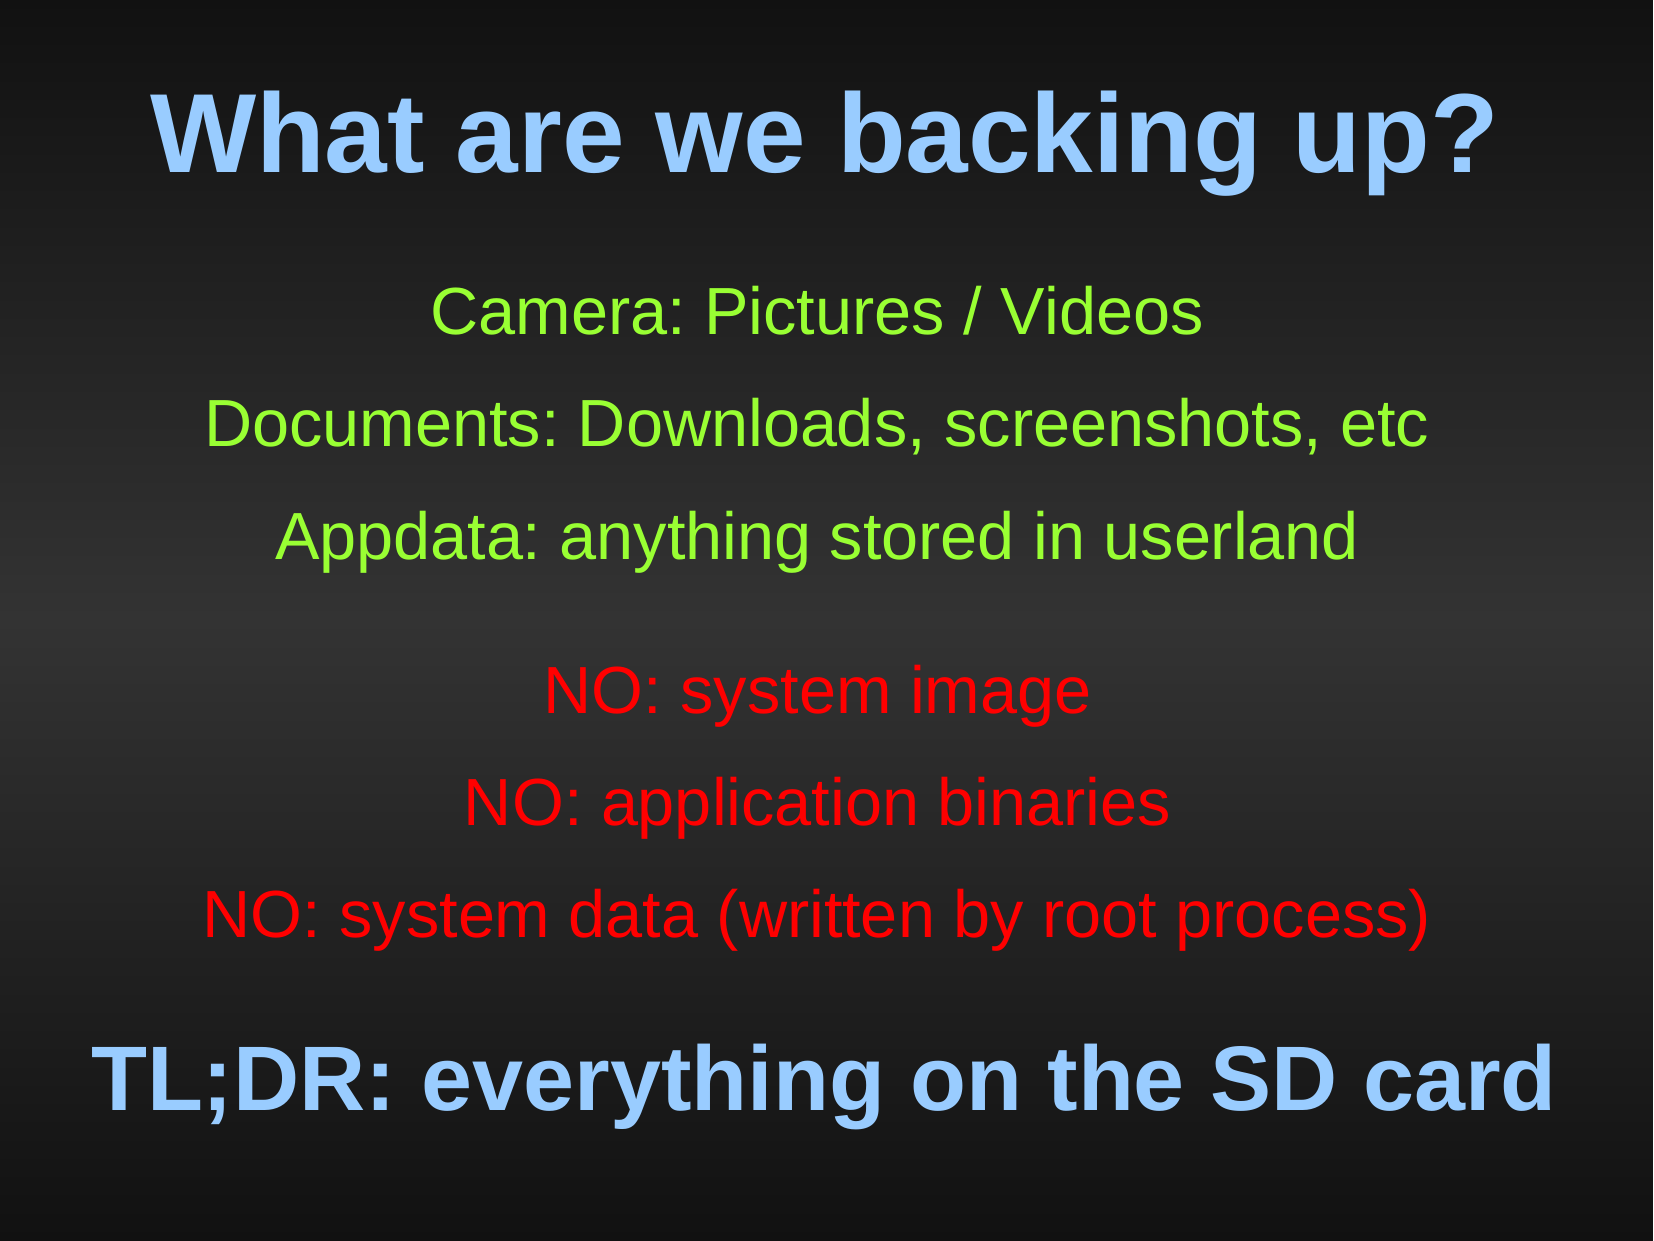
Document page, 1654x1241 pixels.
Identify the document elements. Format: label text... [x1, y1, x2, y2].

title TL;DR: everything on the SD card [0, 975, 1651, 1183]
title NO: system image NO: application binaries NO: system data (written by root process) [60, 634, 1576, 1008]
title Camera: Pictures / Videos Documents: Downloads, screenshots, etc Appdata: anything stored in userland [60, 240, 1576, 634]
title What are we backing up? [0, 30, 1651, 238]
